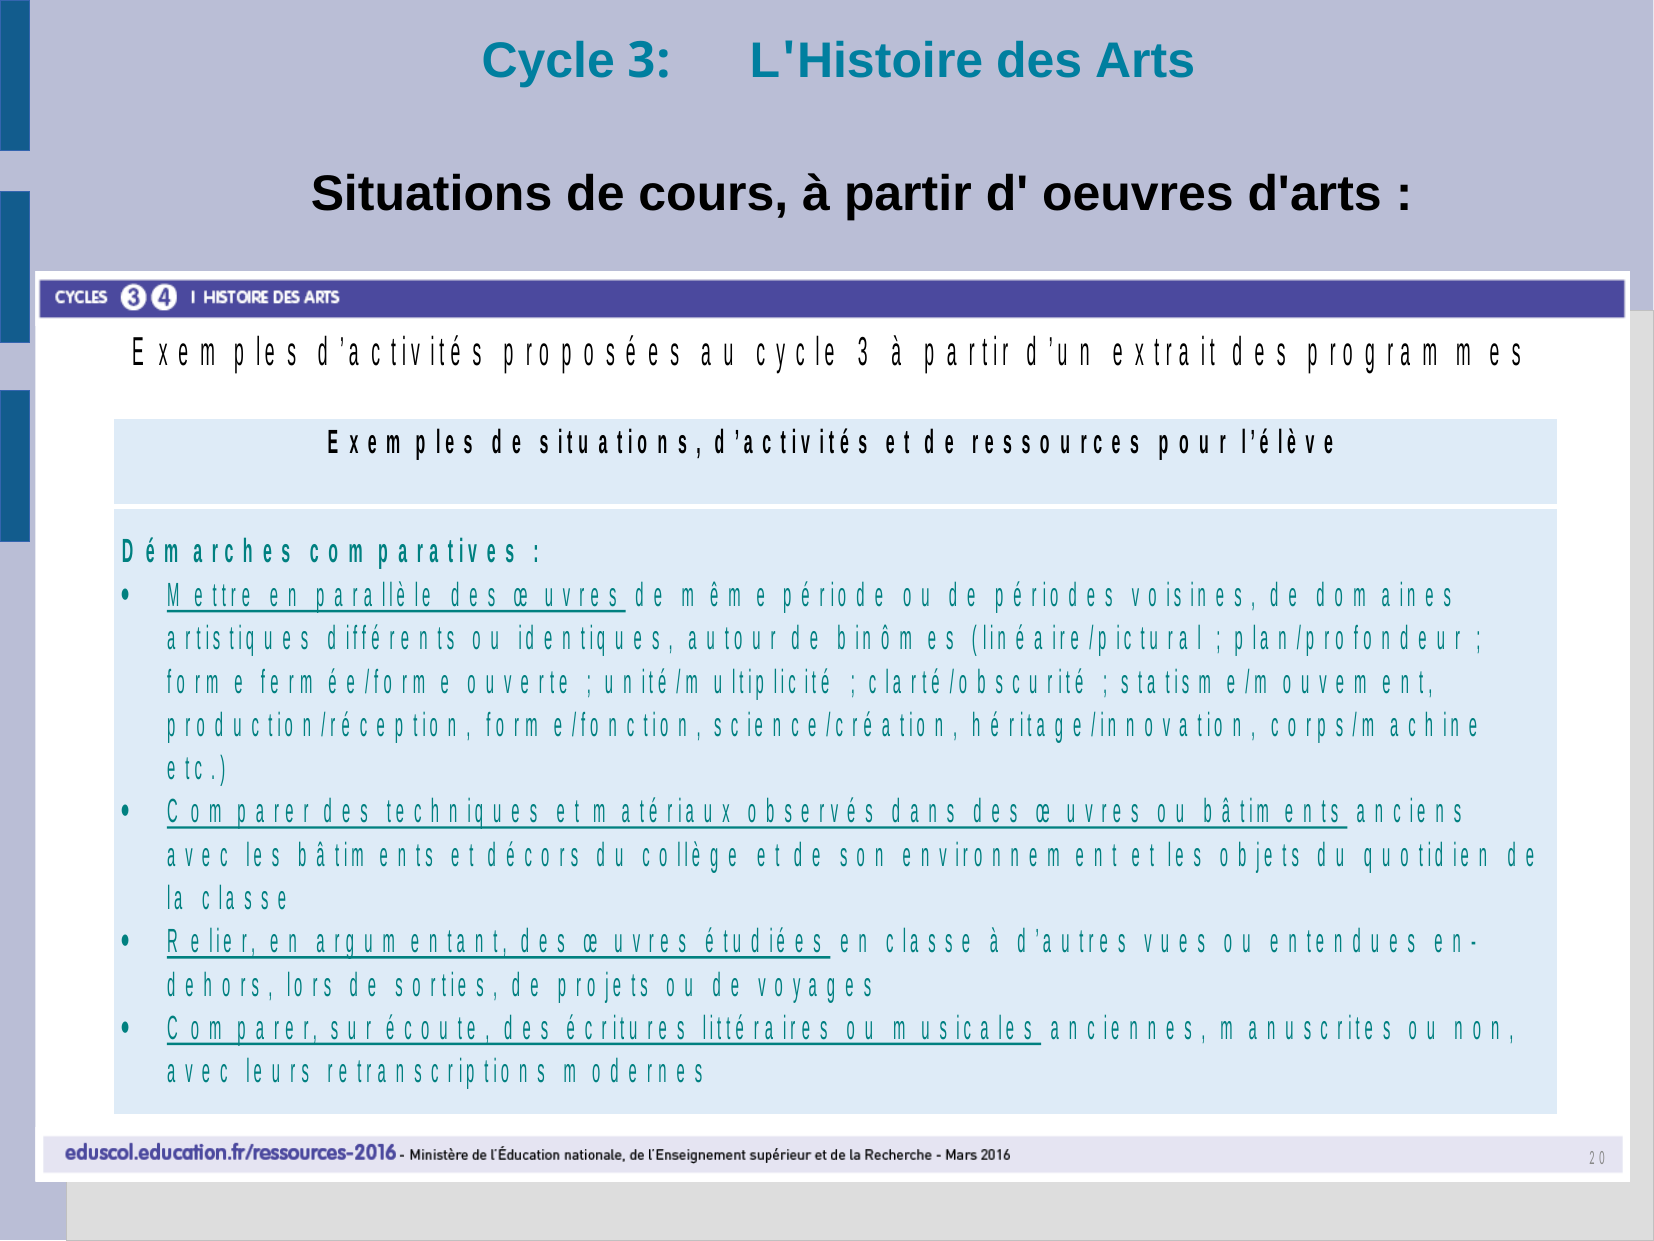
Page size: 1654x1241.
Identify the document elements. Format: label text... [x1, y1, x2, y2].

picture [35, 271, 1630, 1182]
list Situations de cours, à partir d' oeuvres d'arts : [82, 165, 1571, 271]
title Cycle 3: L'Histoire des Arts [94, 23, 1583, 107]
